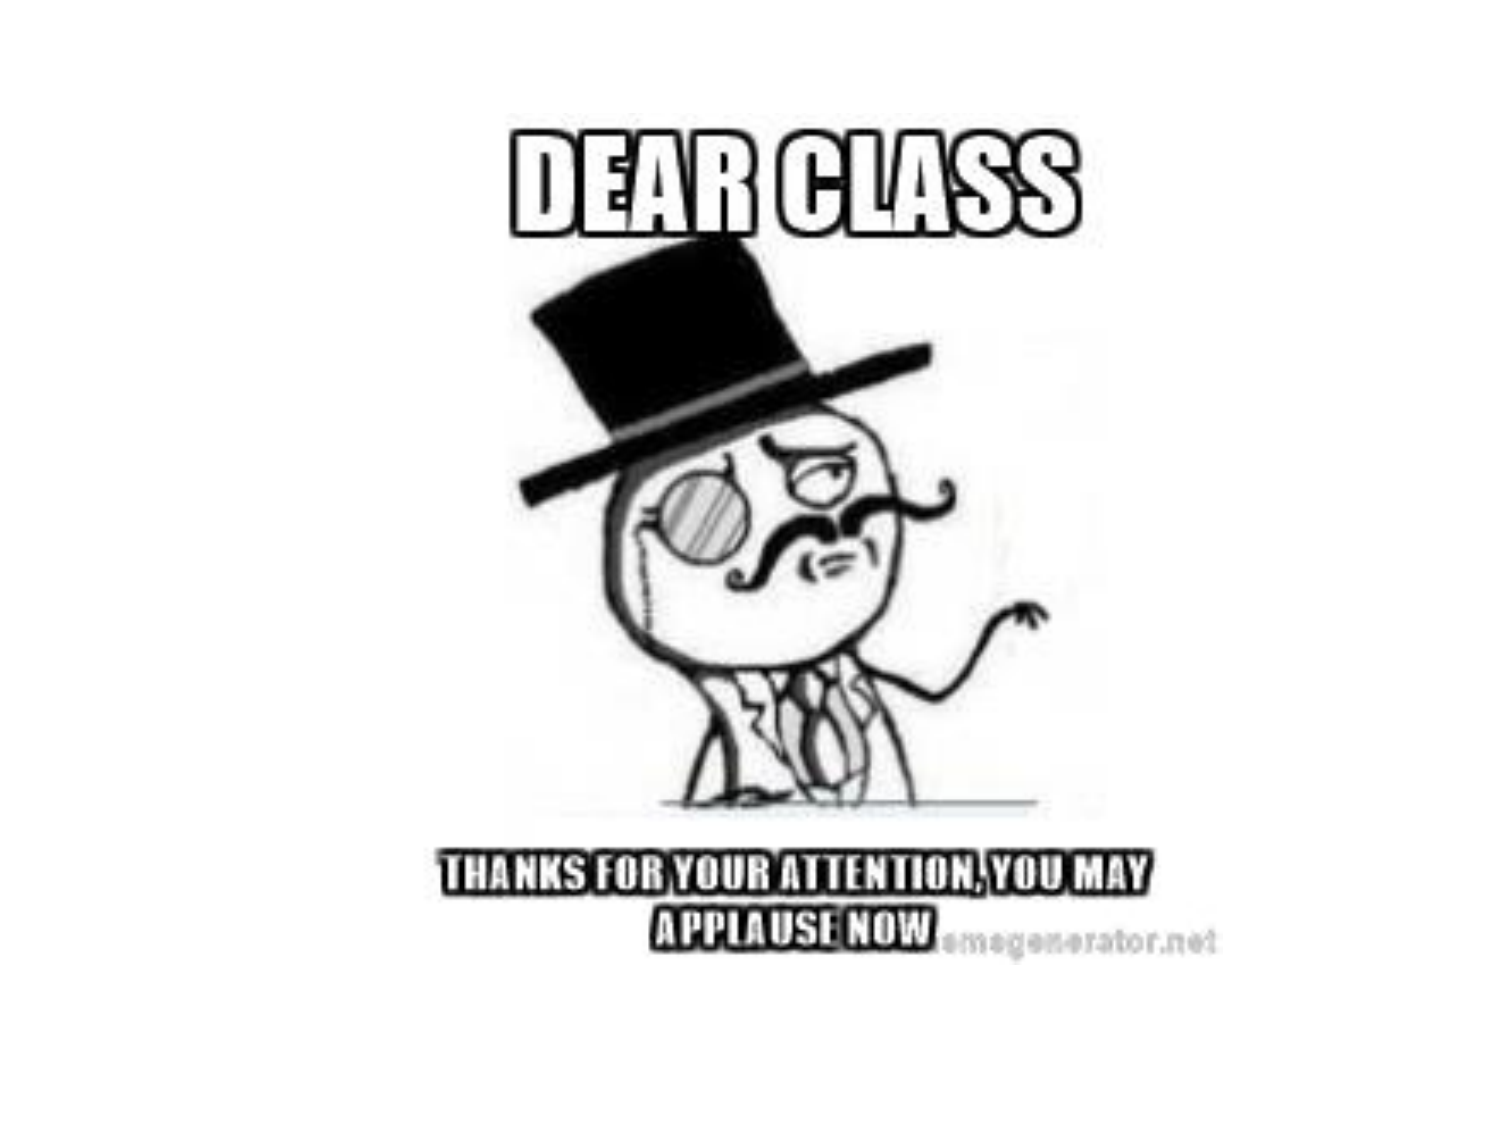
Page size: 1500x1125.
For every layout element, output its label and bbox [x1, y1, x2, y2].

picture [371, 113, 1223, 965]
